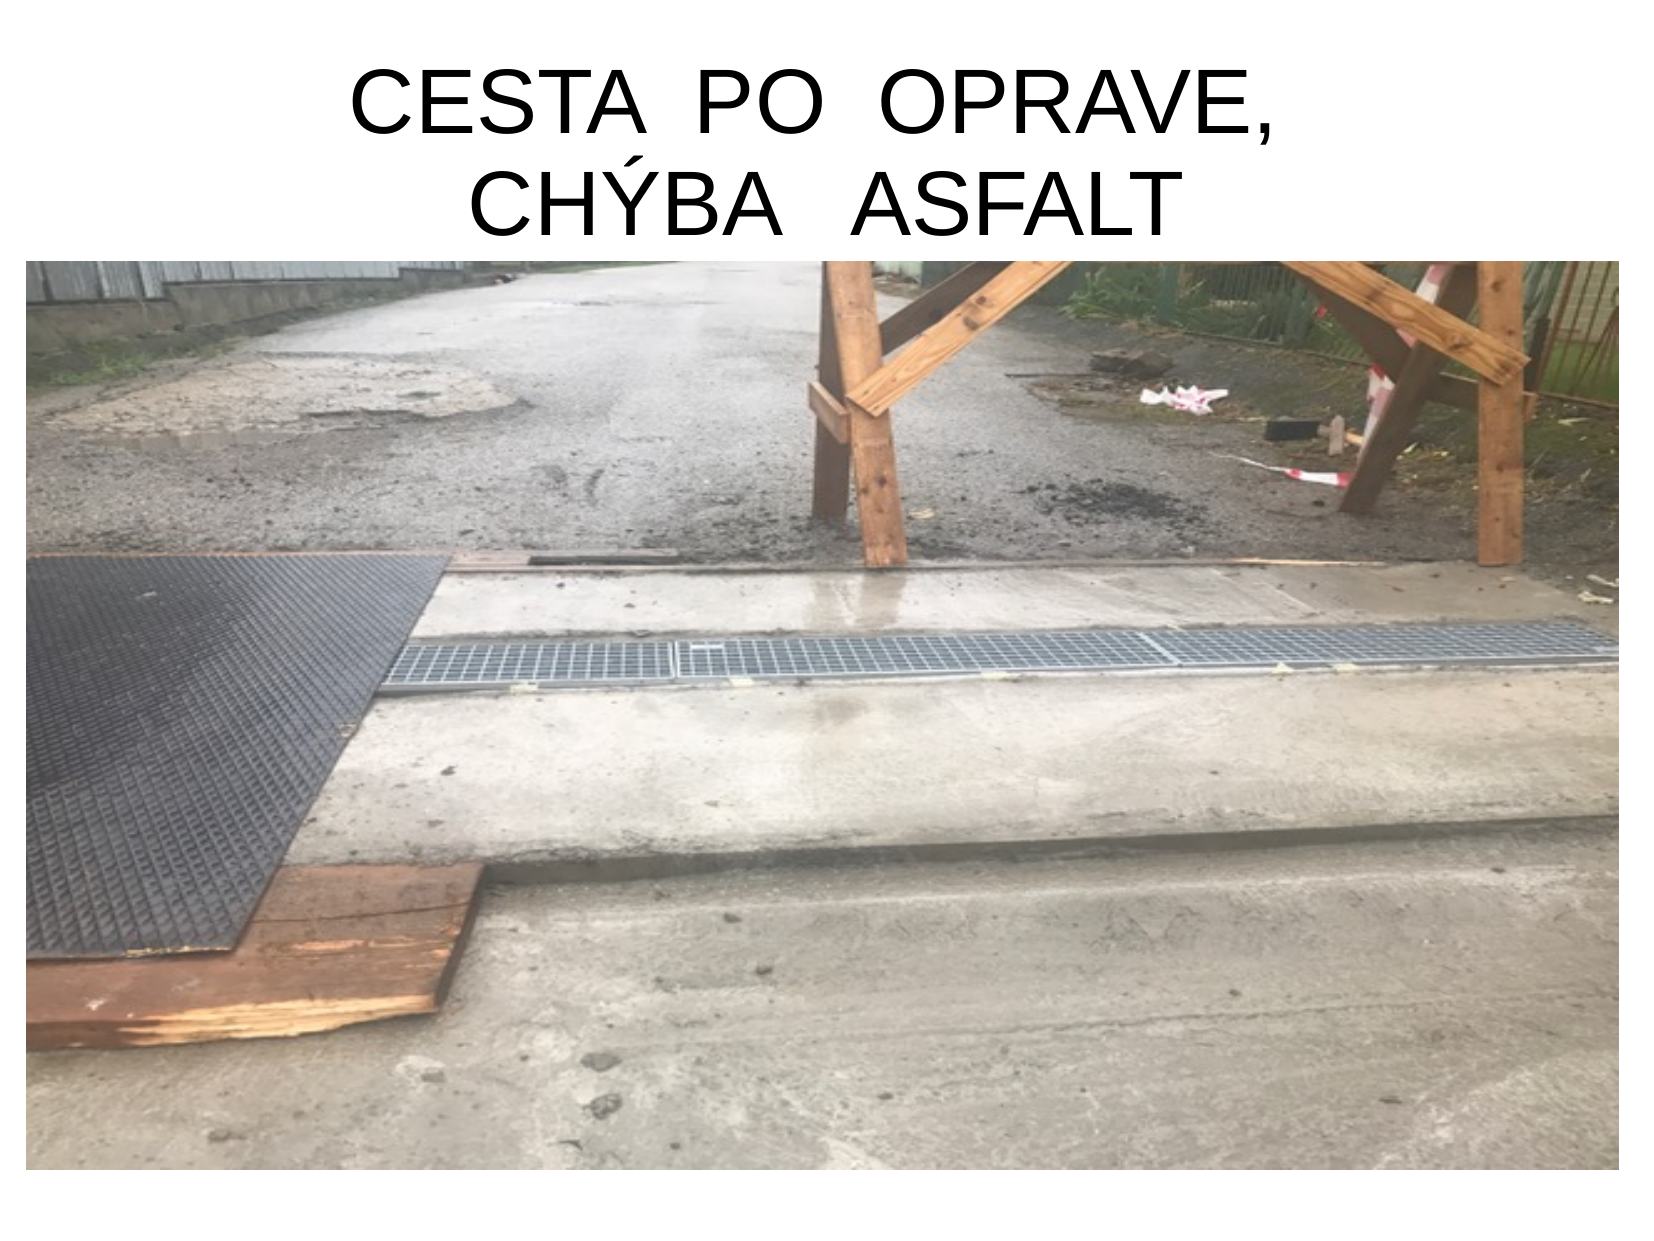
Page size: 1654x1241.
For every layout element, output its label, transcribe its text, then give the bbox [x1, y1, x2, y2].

title CESTA PO OPRAVE, CHÝBA ASFALT [82, 49, 1571, 257]
picture [26, 261, 1619, 1170]
